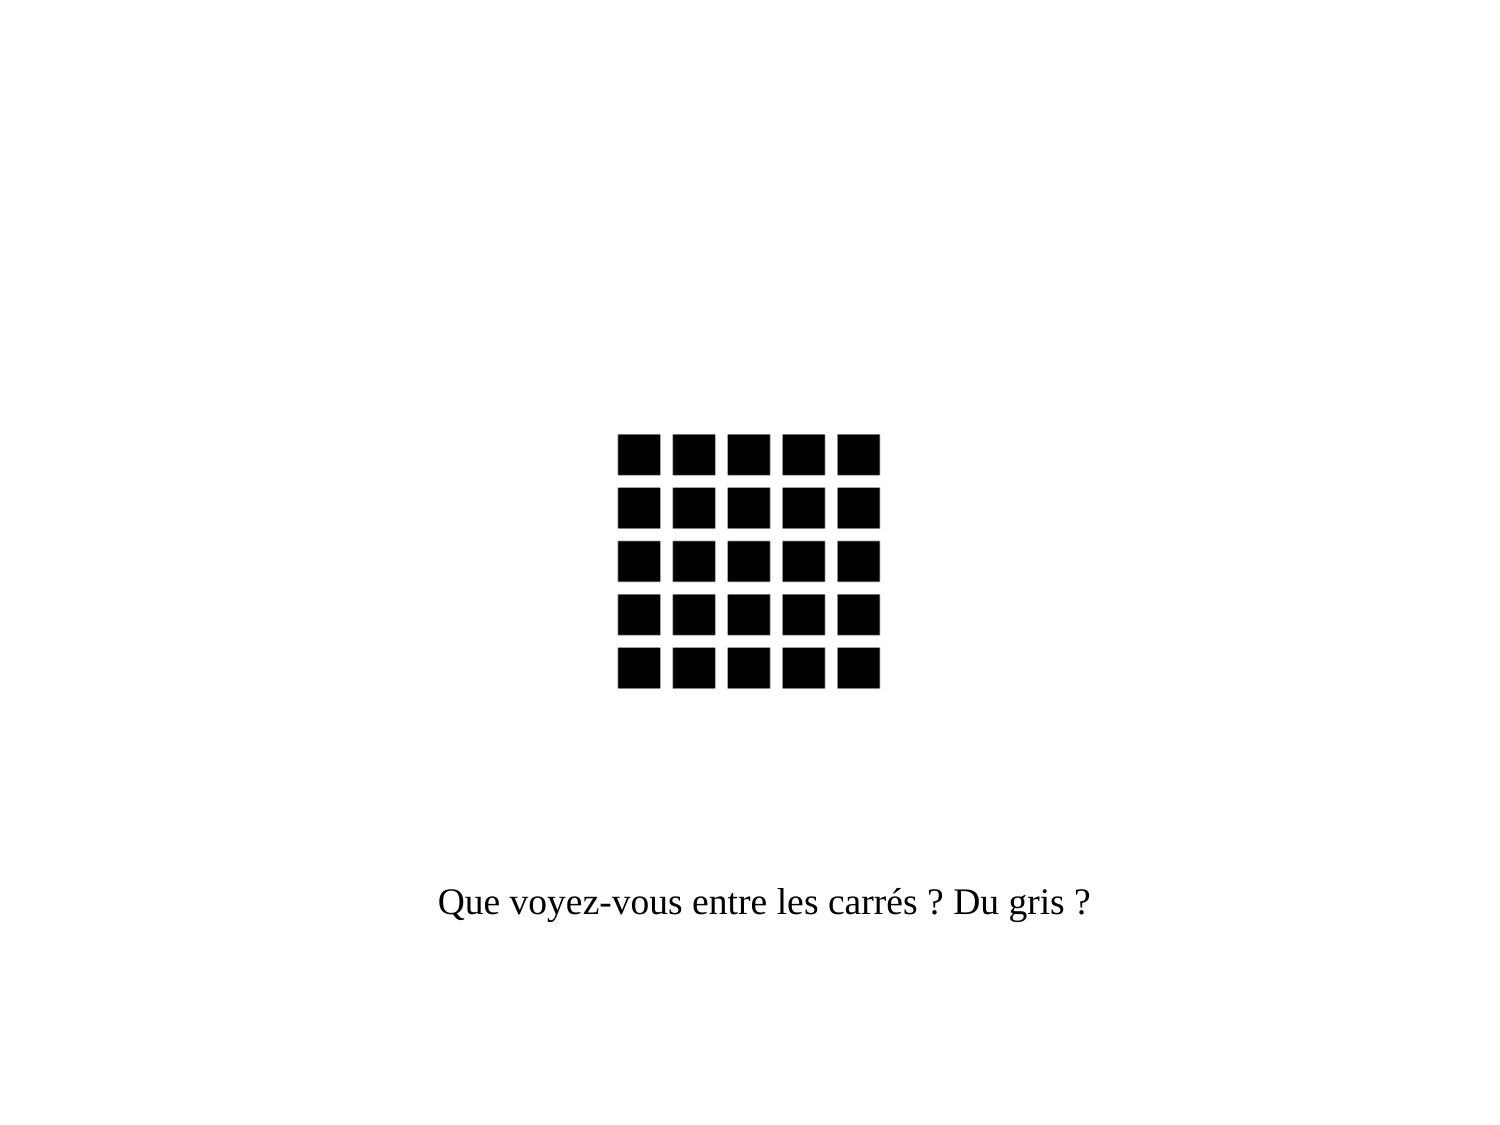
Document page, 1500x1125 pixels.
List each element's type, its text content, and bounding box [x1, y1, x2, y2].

text_box Que voyez-vous entre les carrés ? Du gris ? [423, 869, 1117, 930]
picture [601, 419, 899, 706]
